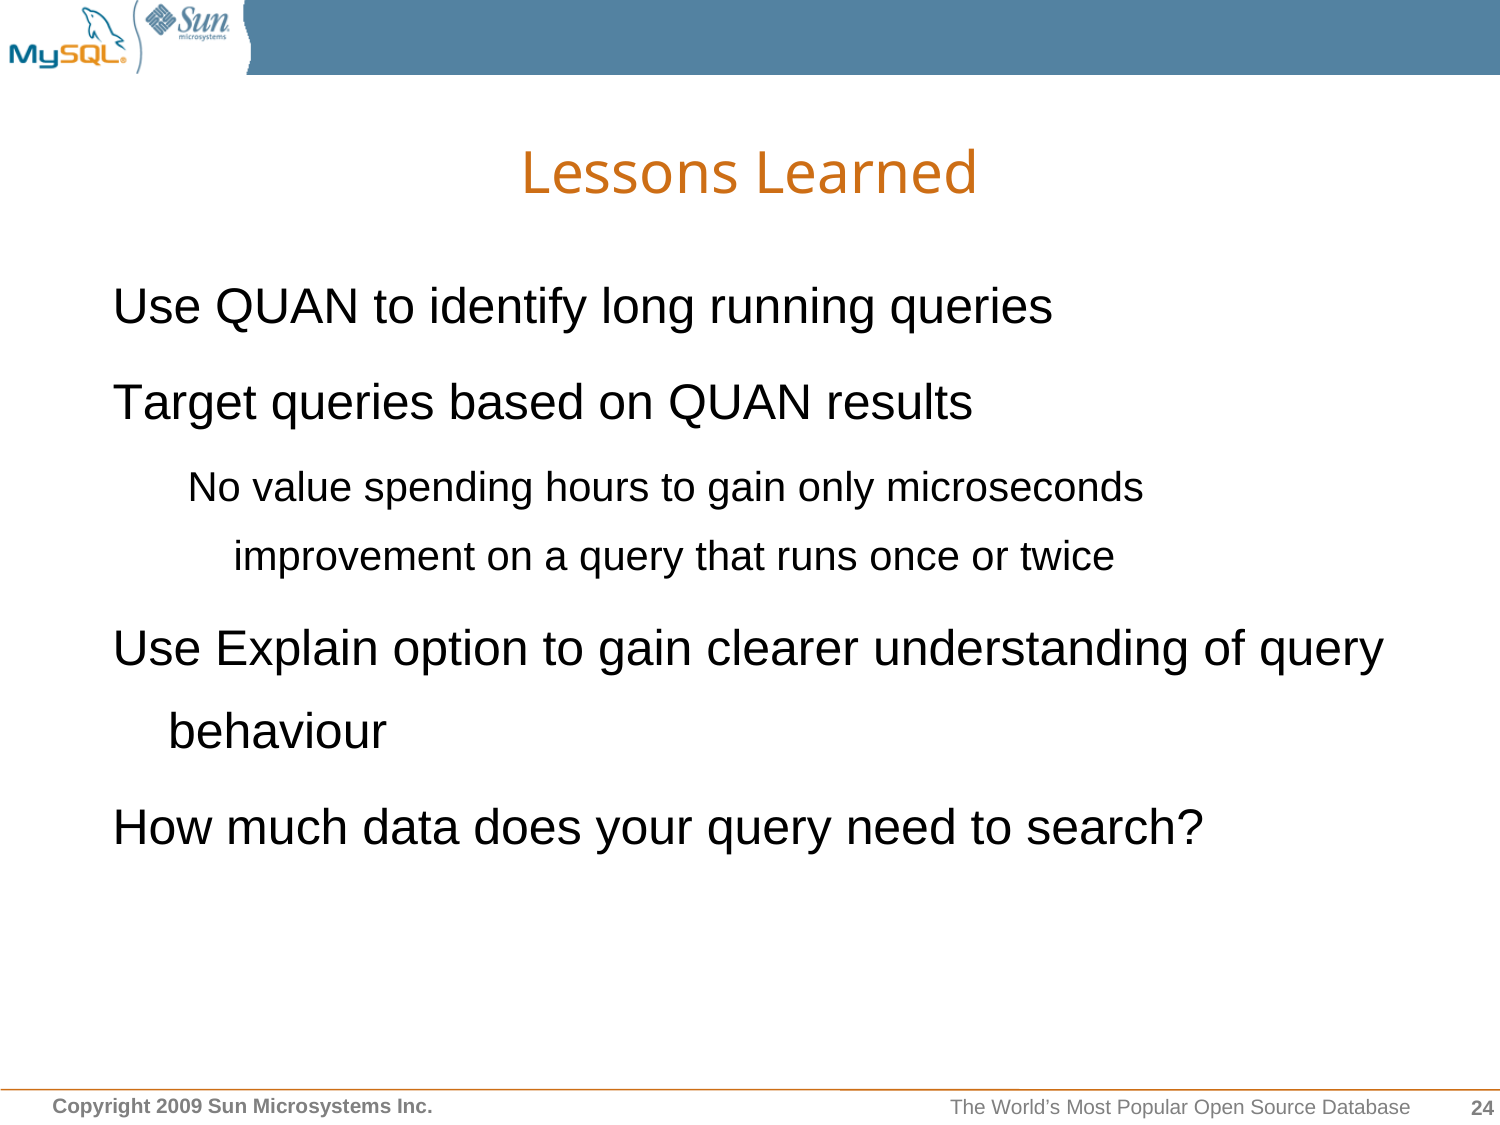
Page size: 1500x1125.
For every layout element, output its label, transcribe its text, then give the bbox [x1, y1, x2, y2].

title Lessons Learned [0, 94, 1500, 218]
list Use QUAN to identify long running queries Target queries based on QUAN results No value spending hours to gain only microseconds improvement on a query that runs once or twice Use Explain option to gain clearer understanding of query behaviour How much data does your query need to search? [112, 249, 1387, 1098]
picture [0, 0, 1500, 75]
